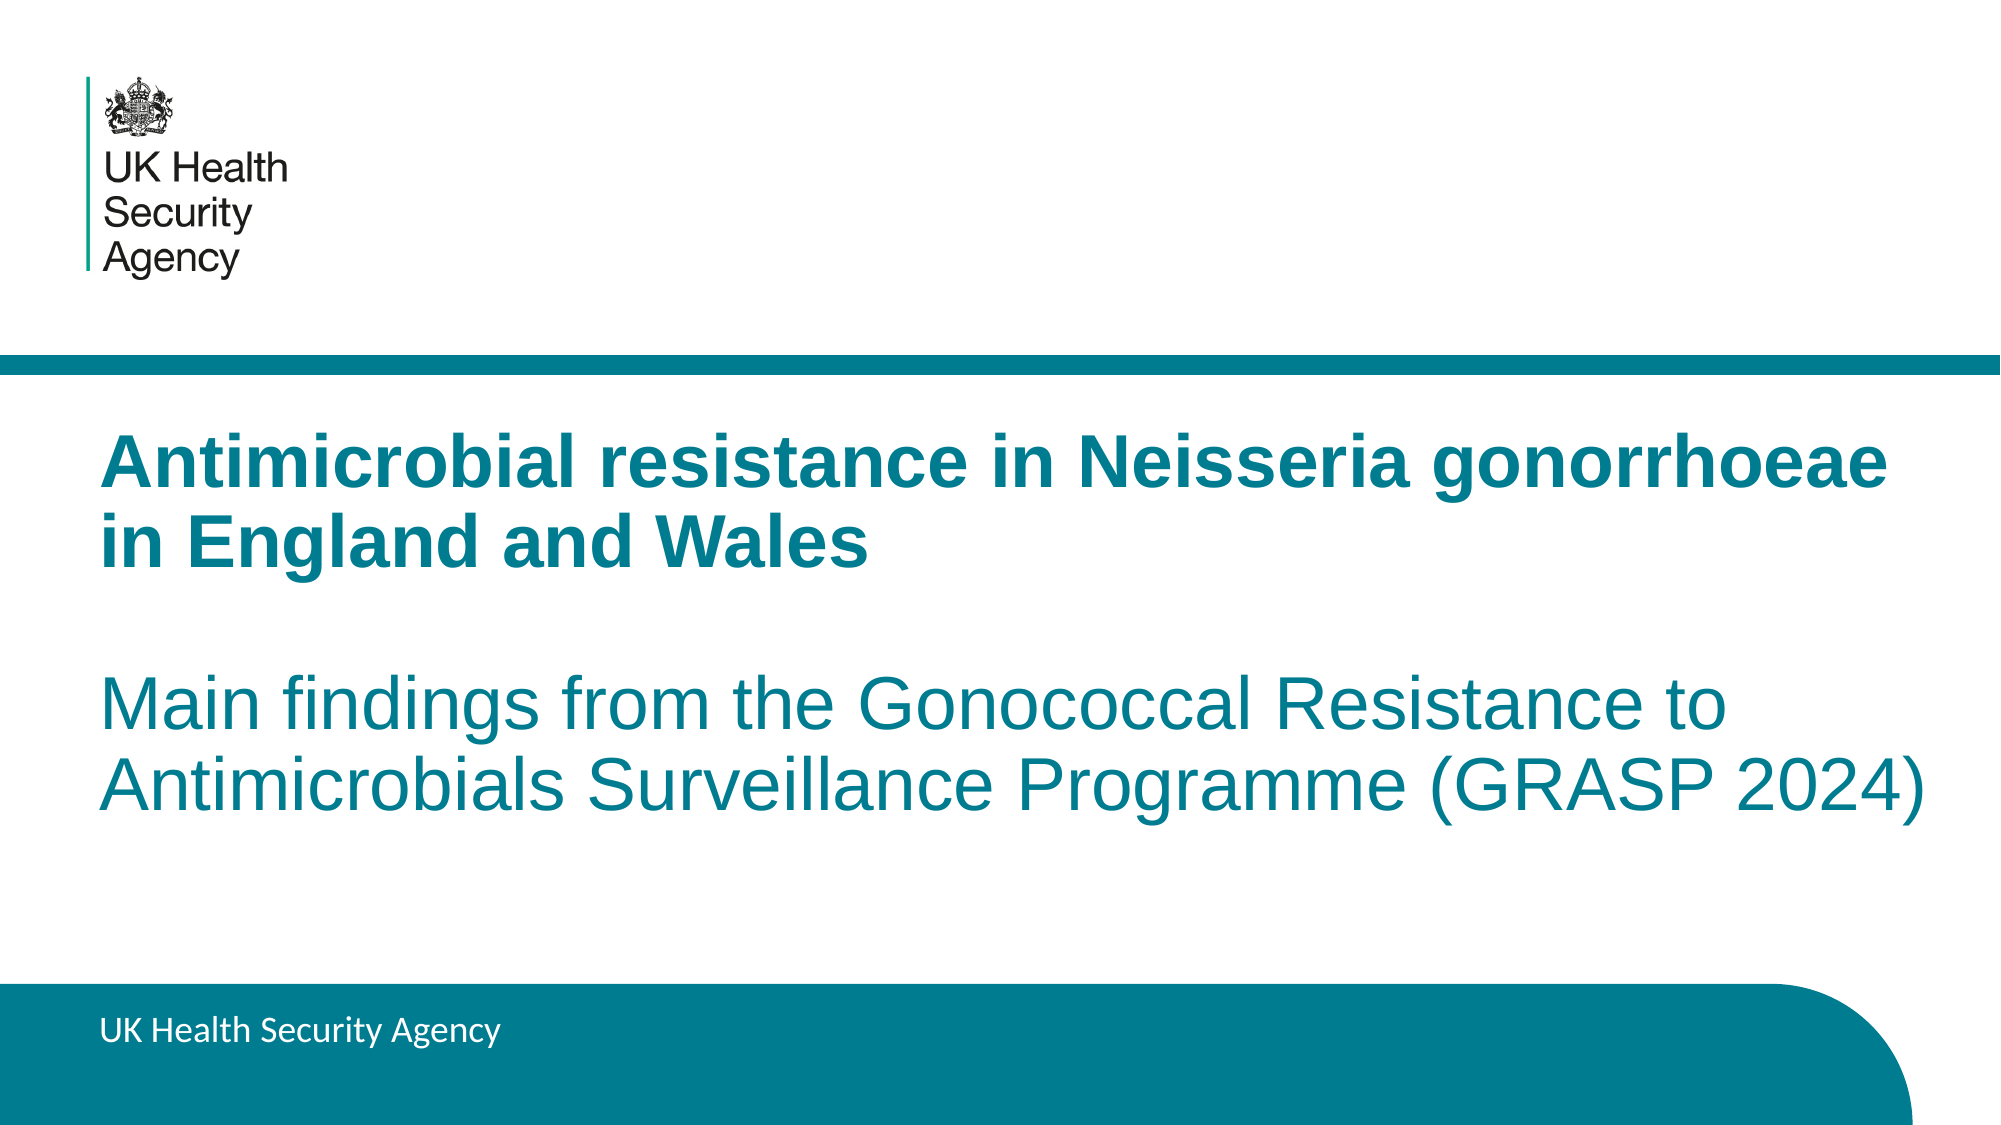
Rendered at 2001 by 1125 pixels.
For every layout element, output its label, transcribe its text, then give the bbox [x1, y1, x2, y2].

text_box UK Health Security Agency [84, 997, 577, 1058]
title Antimicrobial resistance in Neisseria gonorrhoeae in England and Wales Main findings from the Gonococcal Resistance to Antimicrobials Surveillance Programme (GRASP 2024) [84, 414, 1949, 929]
